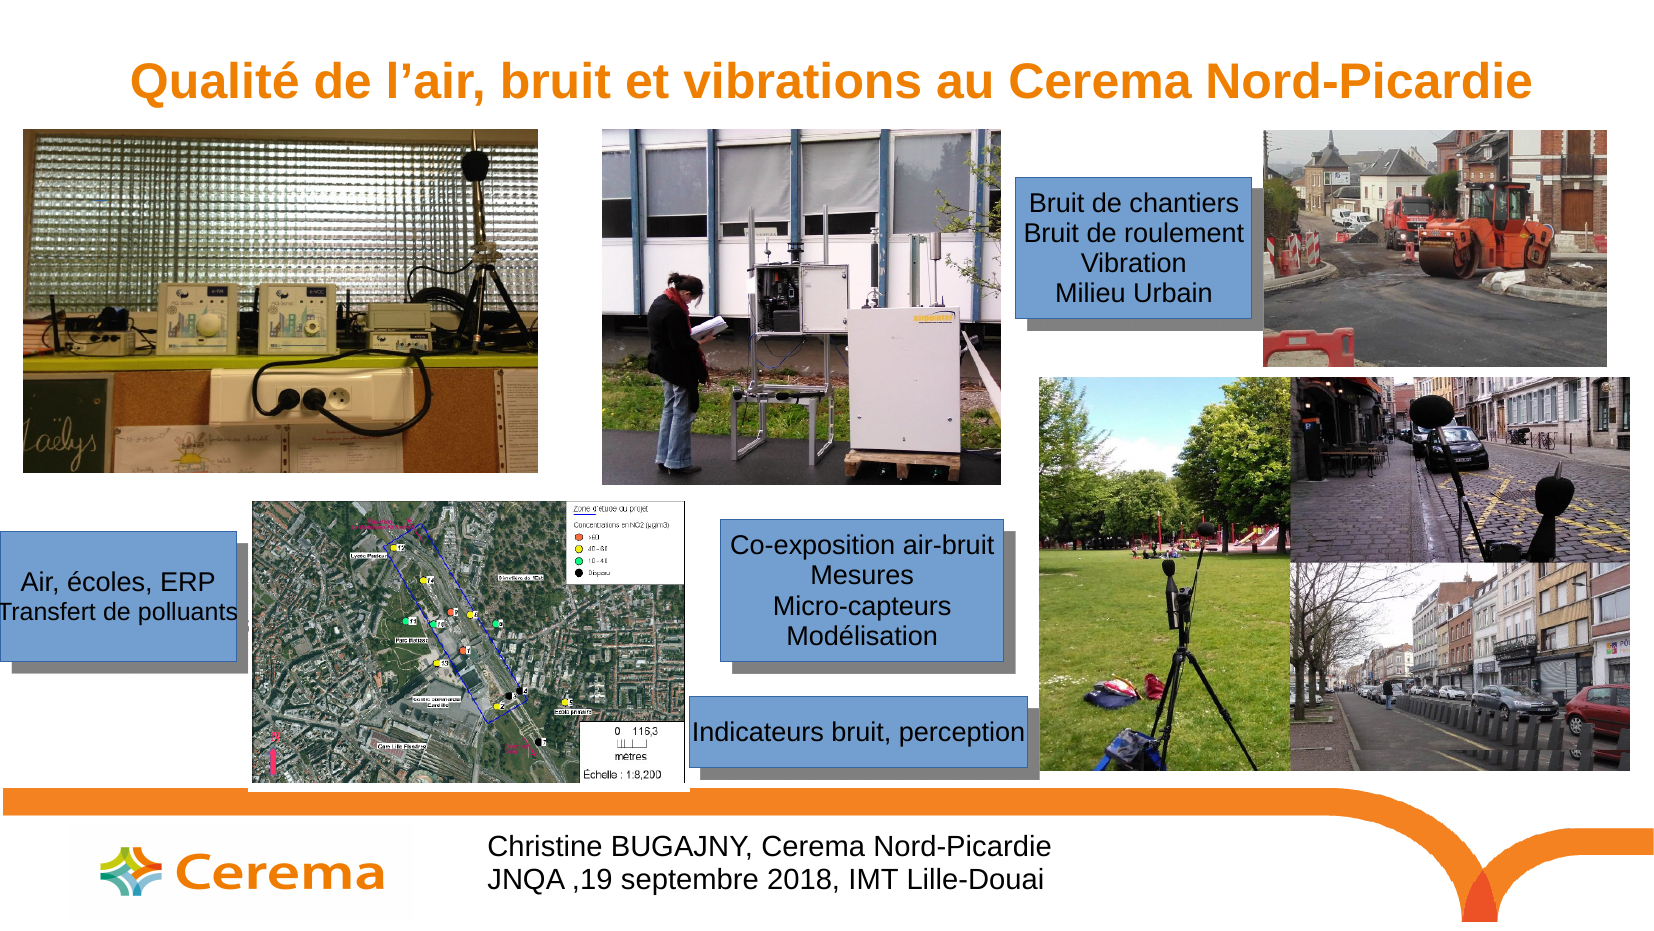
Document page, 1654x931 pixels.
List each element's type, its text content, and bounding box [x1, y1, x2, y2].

text_box Co-exposition air-bruit Mesures Micro-capteurs Modélisation [720, 519, 1004, 662]
picture [23, 129, 538, 473]
text_box Indicateurs bruit, perception [689, 696, 1028, 768]
picture [602, 129, 1001, 485]
text_box Bruit de chantiers Bruit de roulement Vibration Milieu Urbain [1015, 177, 1252, 319]
picture [1039, 377, 1630, 771]
picture [70, 823, 414, 920]
picture [248, 496, 690, 792]
text_box Air, écoles, ERP Transfert de polluants [0, 531, 237, 662]
title Qualité de l’air, bruit et vibrations au Cerema Nord-Picardie [129, 0, 1536, 166]
text_box Christine BUGAJNY, Cerema Nord-Picardie JNQA ,19 septembre 2018, IMT Lille-Douai [472, 822, 1371, 931]
picture [1263, 130, 1607, 367]
